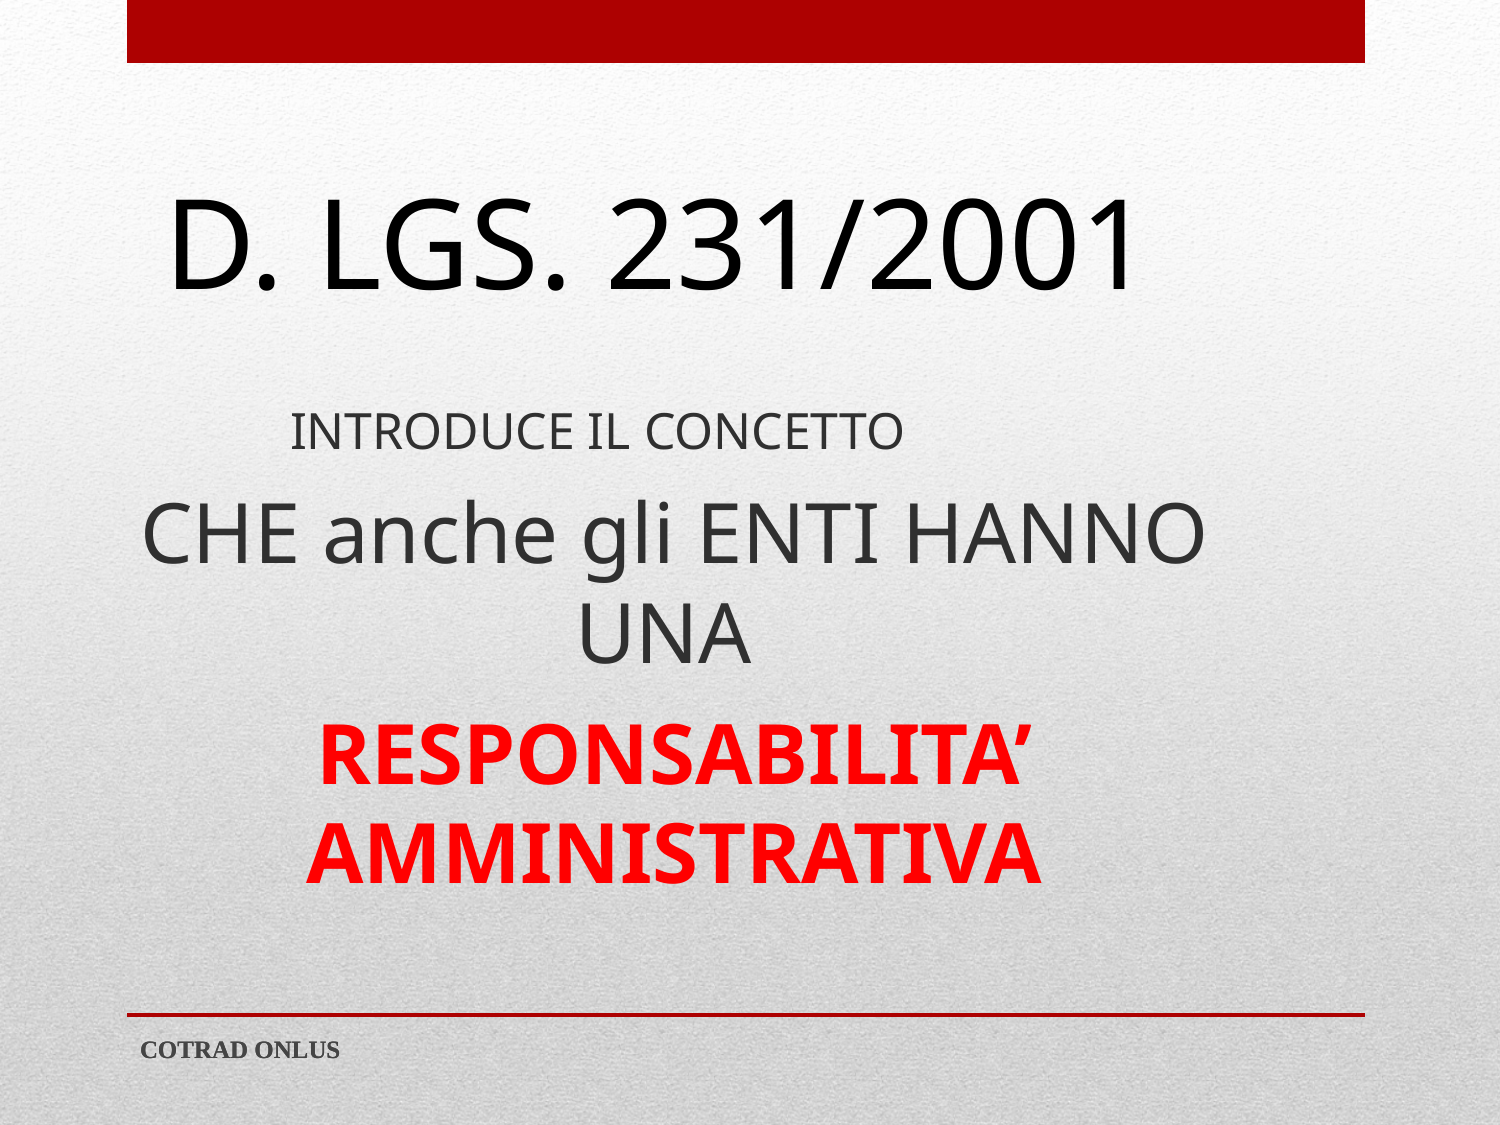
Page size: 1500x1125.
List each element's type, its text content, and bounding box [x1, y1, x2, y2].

list D. LGS. 231/2001 INTRODUCE IL CONCETTO CHE anche gli ENTI HANNO UNA RESPONSABILITA’ AMMINISTRATIVA [125, 112, 1363, 953]
text_box COTRAD ONLUS [125, 1018, 925, 1079]
